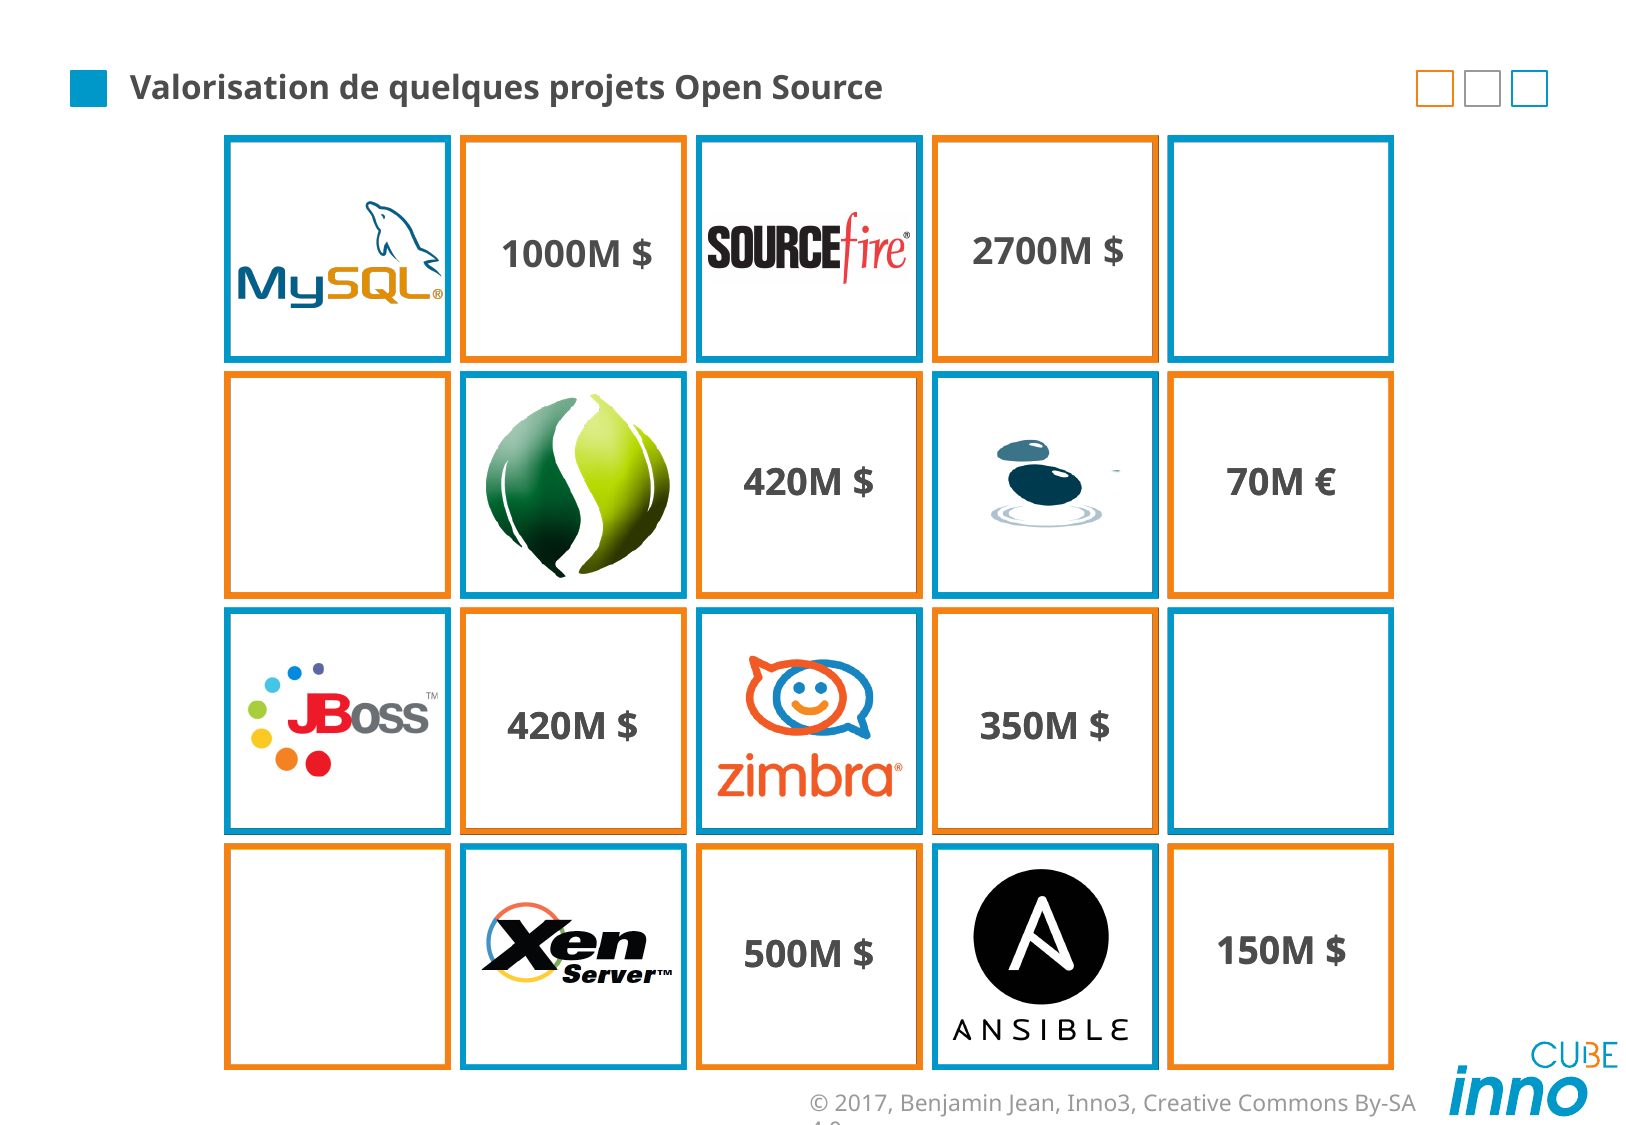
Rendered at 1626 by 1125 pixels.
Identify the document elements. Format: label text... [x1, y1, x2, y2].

text_box 2700M $ [938, 171, 1158, 329]
picture [939, 850, 1152, 1064]
text_box 70M € [1181, 401, 1382, 559]
text_box 500M $ [708, 874, 910, 1032]
picture [1175, 615, 1388, 828]
text_box 420M $ [472, 646, 674, 804]
picture [231, 143, 444, 355]
text_box 150M $ [1181, 870, 1382, 1028]
text_box 350M $ [944, 646, 1146, 804]
title Valorisation de quelques projets Open Source [129, 35, 1134, 142]
picture [224, 135, 1394, 1070]
text_box 420M $ [708, 401, 910, 559]
picture [1175, 143, 1388, 355]
picture [467, 850, 680, 1064]
picture [703, 143, 916, 355]
picture [231, 615, 444, 828]
